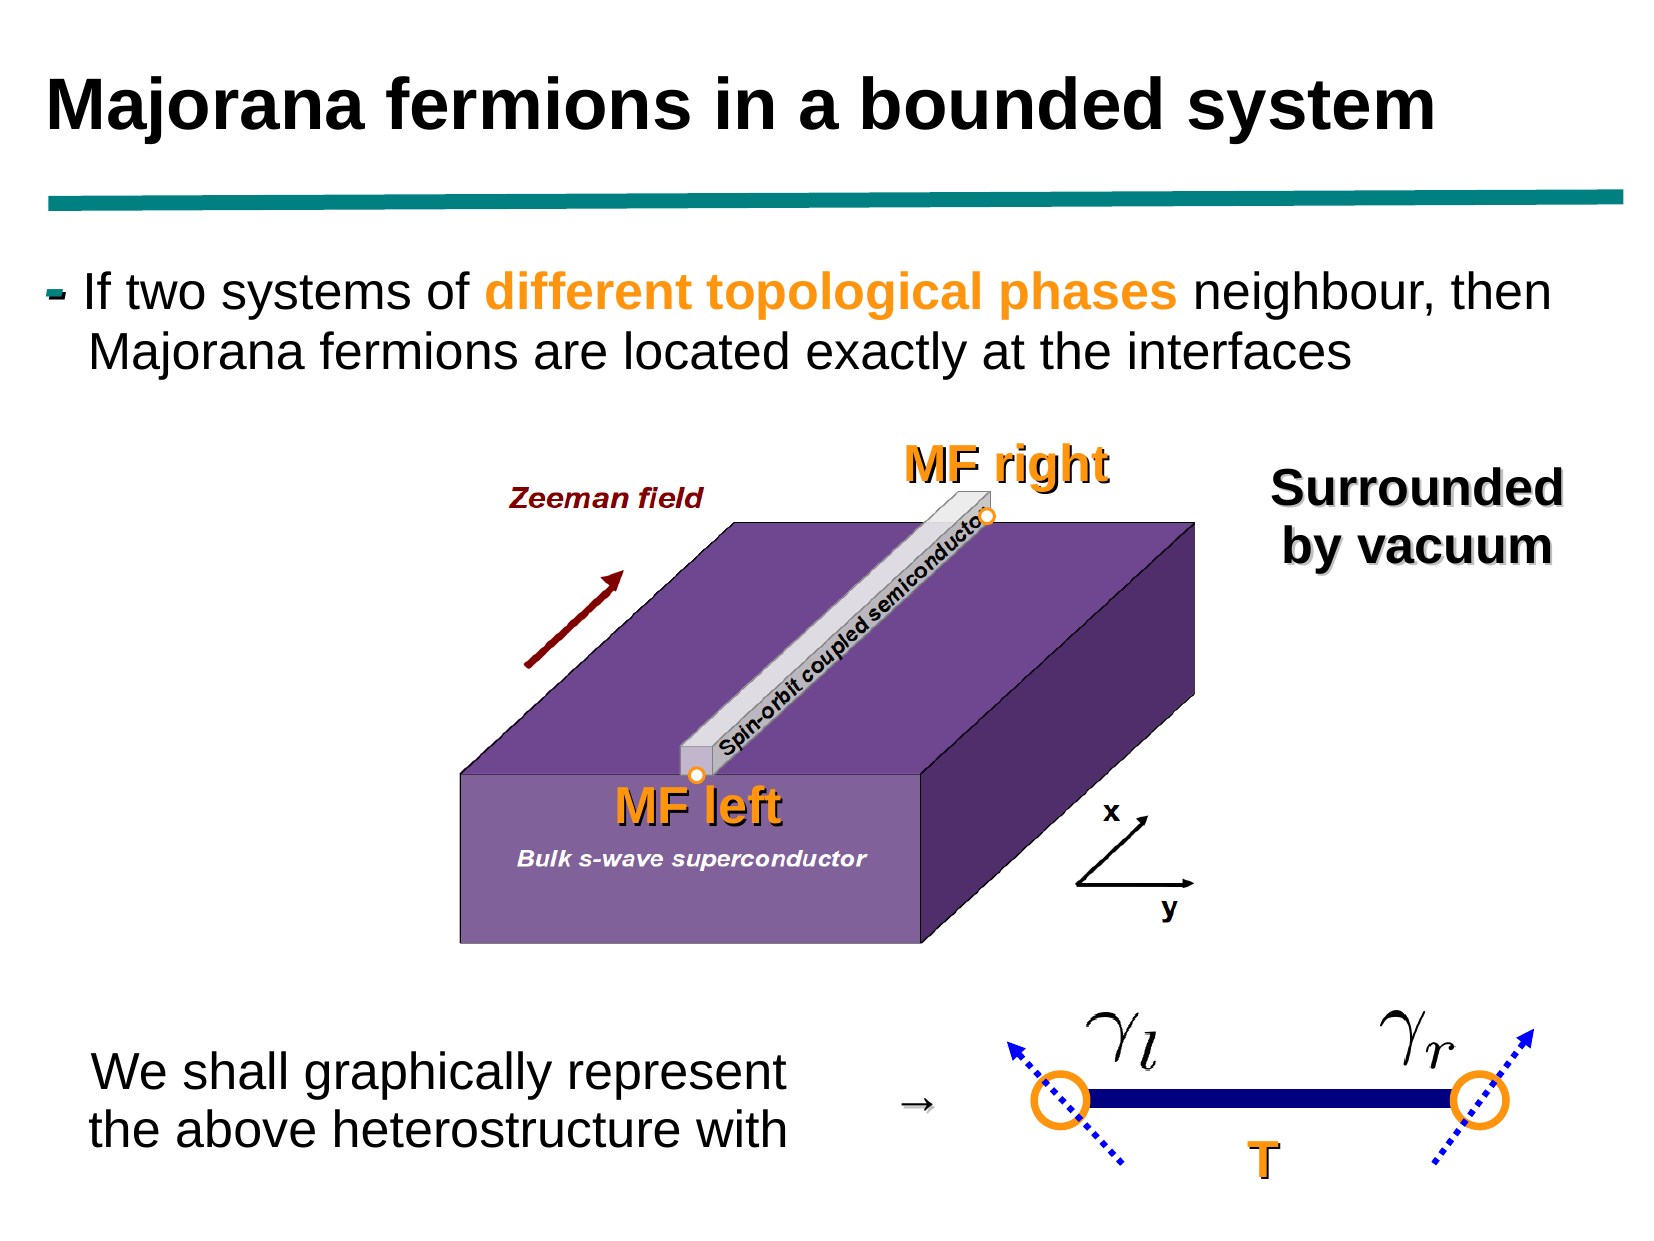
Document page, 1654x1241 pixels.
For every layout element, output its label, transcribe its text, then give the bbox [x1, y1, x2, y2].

text_box We shall graphically represent the above heterostructure with [37, 1035, 841, 1166]
picture [1380, 1010, 1456, 1069]
text_box [1453, 1074, 1507, 1127]
text_box Surrounded by vacuum [1230, 450, 1606, 585]
text_box [979, 508, 995, 524]
picture [1086, 1012, 1156, 1071]
text_box [1034, 1074, 1087, 1127]
text_box → [828, 1059, 1020, 1134]
picture [459, 478, 1195, 944]
text_box Majorana fermions in a bounded system [30, 35, 1636, 160]
text_box MF left [599, 769, 840, 844]
text_box [689, 767, 705, 783]
text_box T [1232, 1122, 1294, 1197]
text_box - If two systems of different topological phases neighbour, then Majorana fermions are located exactly at the interfaces [29, 245, 1574, 389]
text_box MF right [888, 427, 1129, 502]
